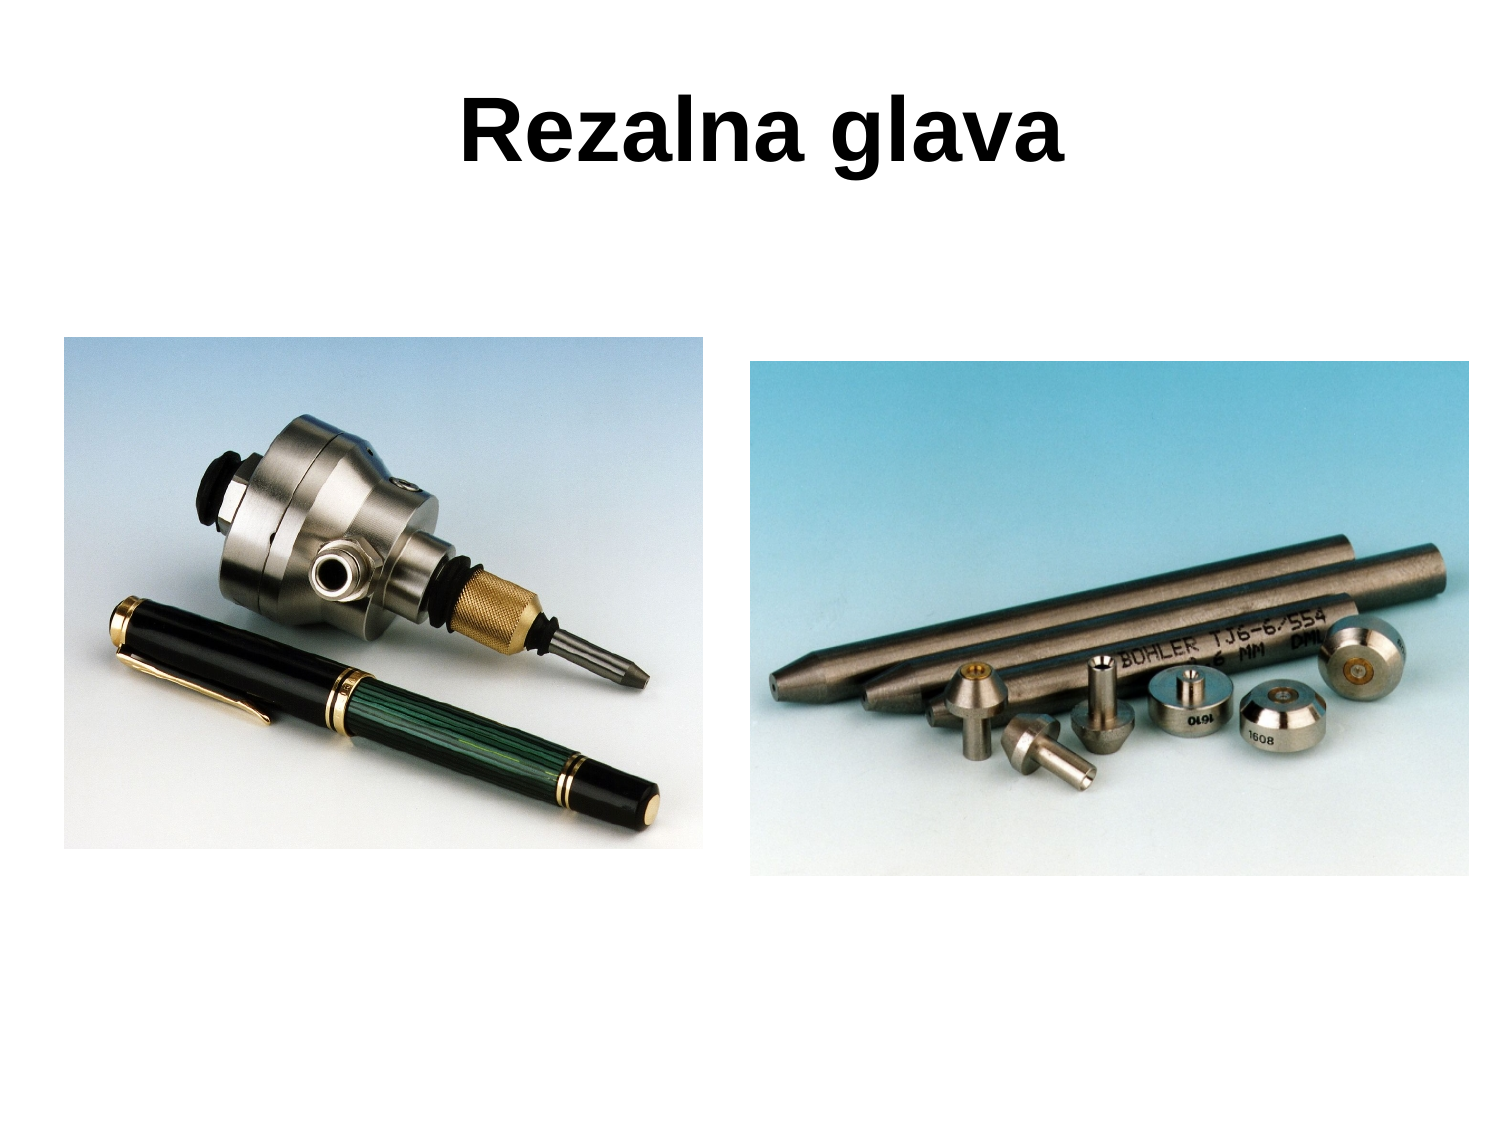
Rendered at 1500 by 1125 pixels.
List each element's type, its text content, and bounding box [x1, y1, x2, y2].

picture [750, 361, 1469, 876]
title Rezalna glava [123, 31, 1399, 219]
picture [64, 337, 703, 849]
